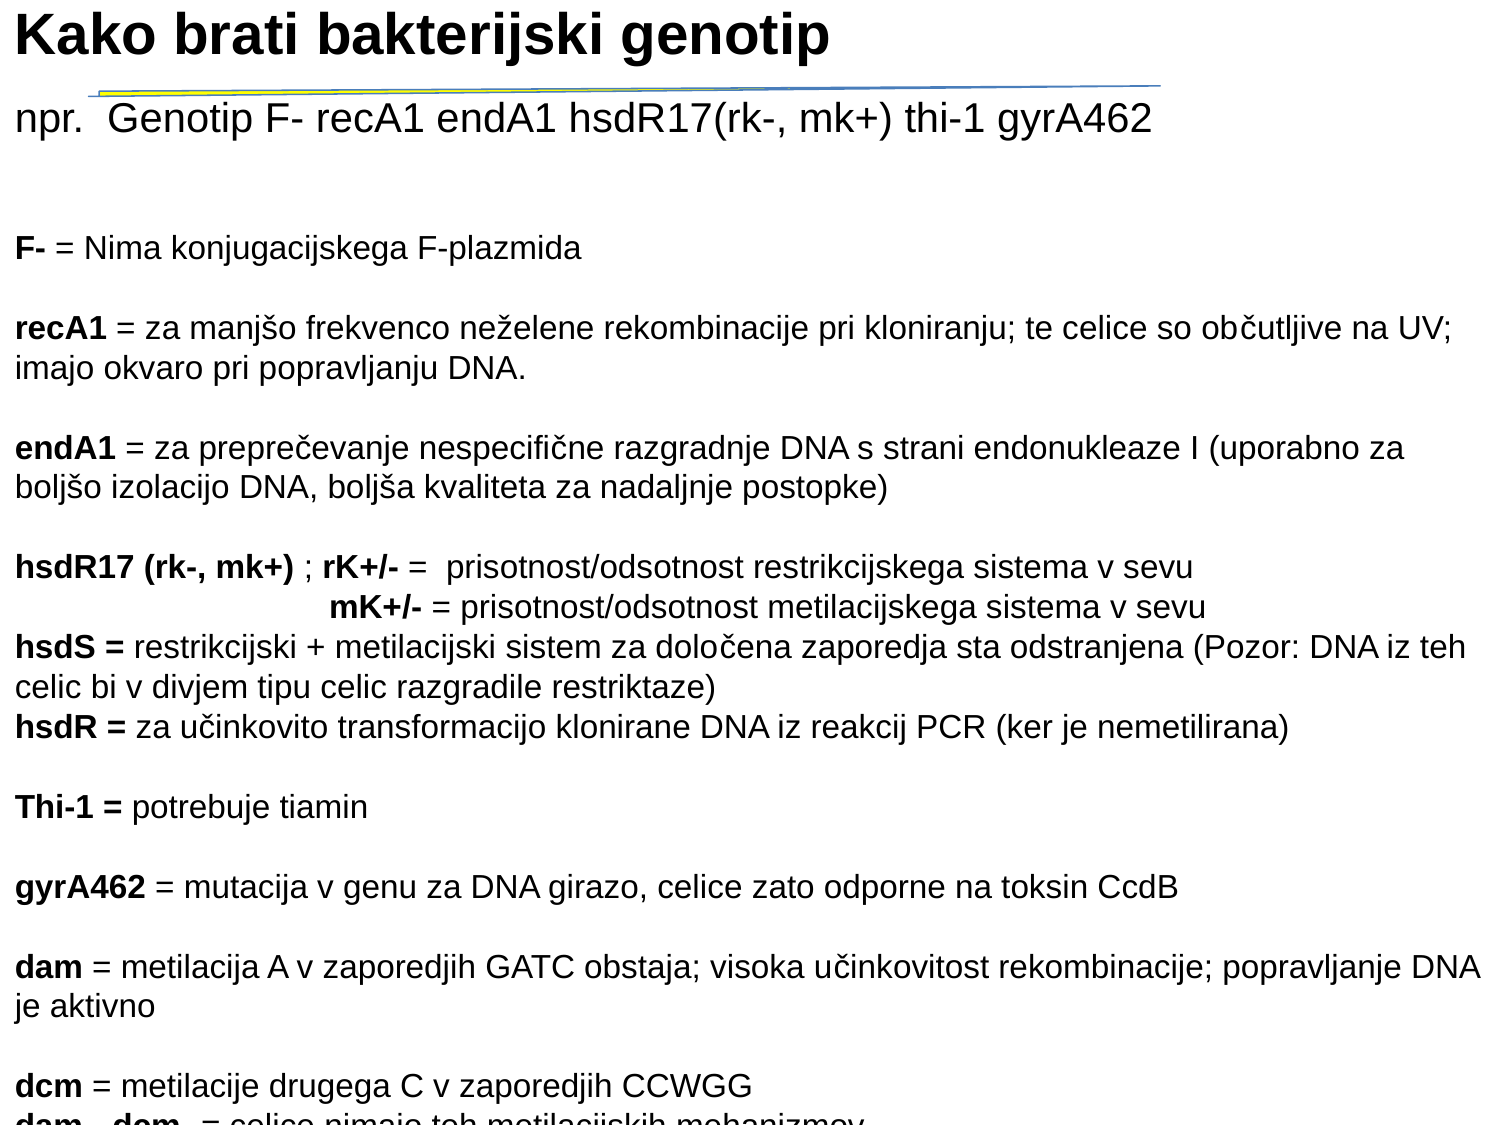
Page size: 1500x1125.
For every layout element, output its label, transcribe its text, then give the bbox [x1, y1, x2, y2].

text_box Kako brati bakterijski genotip npr. Genotip F- recA1 endA1 hsdR17(rk-, mk+) thi-1 gyrA462 F- = Nima konjugacijskega F-plazmida recA1 = za manjšo frekvenco neželene rekombinacije pri kloniranju; te celice so občutljive na UV; imajo okvaro pri popravljanju DNA. endA1 = za preprečevanje nespecifične razgradnje DNA s strani endonukleaze I (uporabno za boljšo izolacijo DNA, boljša kvaliteta za nadaljnje postopke) hsdR17 (rk-, mk+) ; rK+/- = prisotnost/odsotnost restrikcijskega sistema v sevu mK+/- = prisotnost/odsotnost metilacijskega sistema v sevu hsdS = restrikcijski + metilacijski sistem za določena zaporedja sta odstranjena (Pozor: DNA iz teh celic bi v divjem tipu celic razgradile restriktaze) hsdR = za učinkovito transformacijo klonirane DNA iz reakcij PCR (ker je nemetilirana) Thi-1 = potrebuje tiamin gyrA462 = mutacija v genu za DNA girazo, celice zato odporne na toksin CcdB dam = metilacija A v zaporedjih GATC obstaja; visoka učinkovitost rekombinacije; popravljanje DNA je aktivno dcm = metilacije drugega C v zaporedjih CCWGG dam-, dcm- = celice nimajo teh metilacijskih mehanizmov DE3 = E. coli celice, ki izražajo fagno RNA polimerazo T7 na kromosomu. Uporaba: za ekspresijo genov, ki imajo promotor T7 (npr. na vektorjih pET). lacIQ = izražanje represorskega proteina za operon lac Δlon = proteaza lon je izbrisana (uporaba: za boljšo stabilnost proteinov, ki jih izražamo) [0, 0, 1500, 1125]
